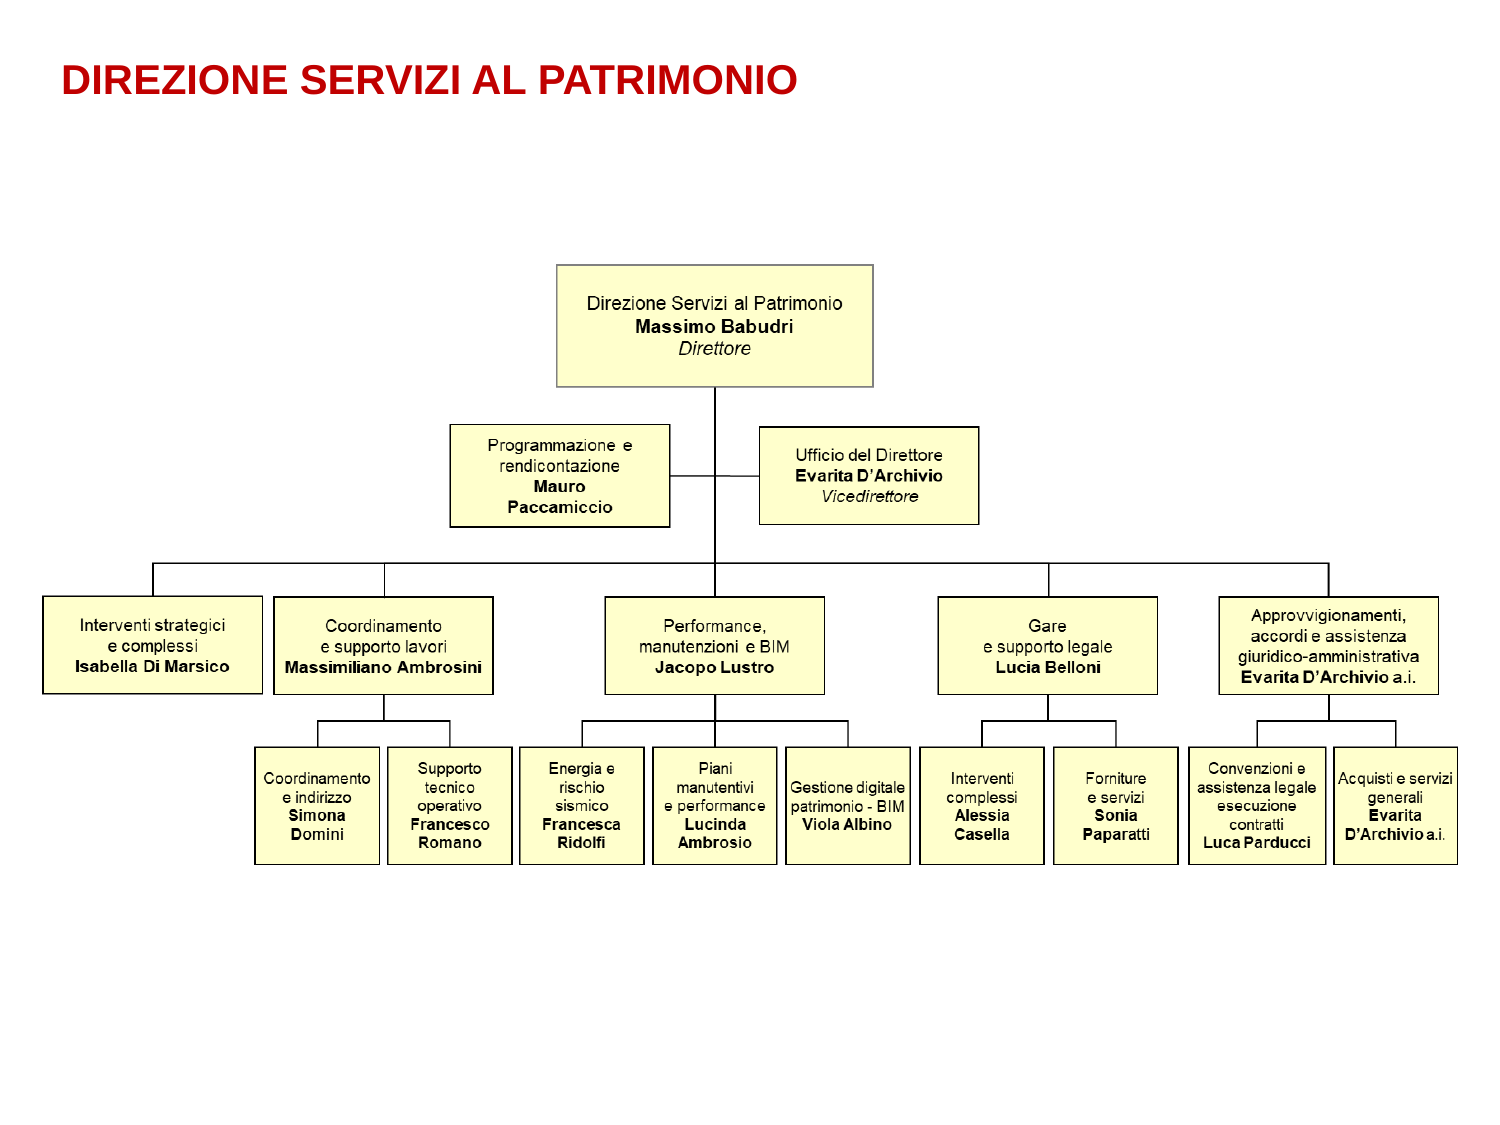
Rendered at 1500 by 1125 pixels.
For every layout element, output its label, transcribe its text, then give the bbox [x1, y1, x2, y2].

text_box DIREZIONE SERVIZI AL PATRIMONIO [46, 45, 1500, 128]
picture [42, 264, 1467, 865]
